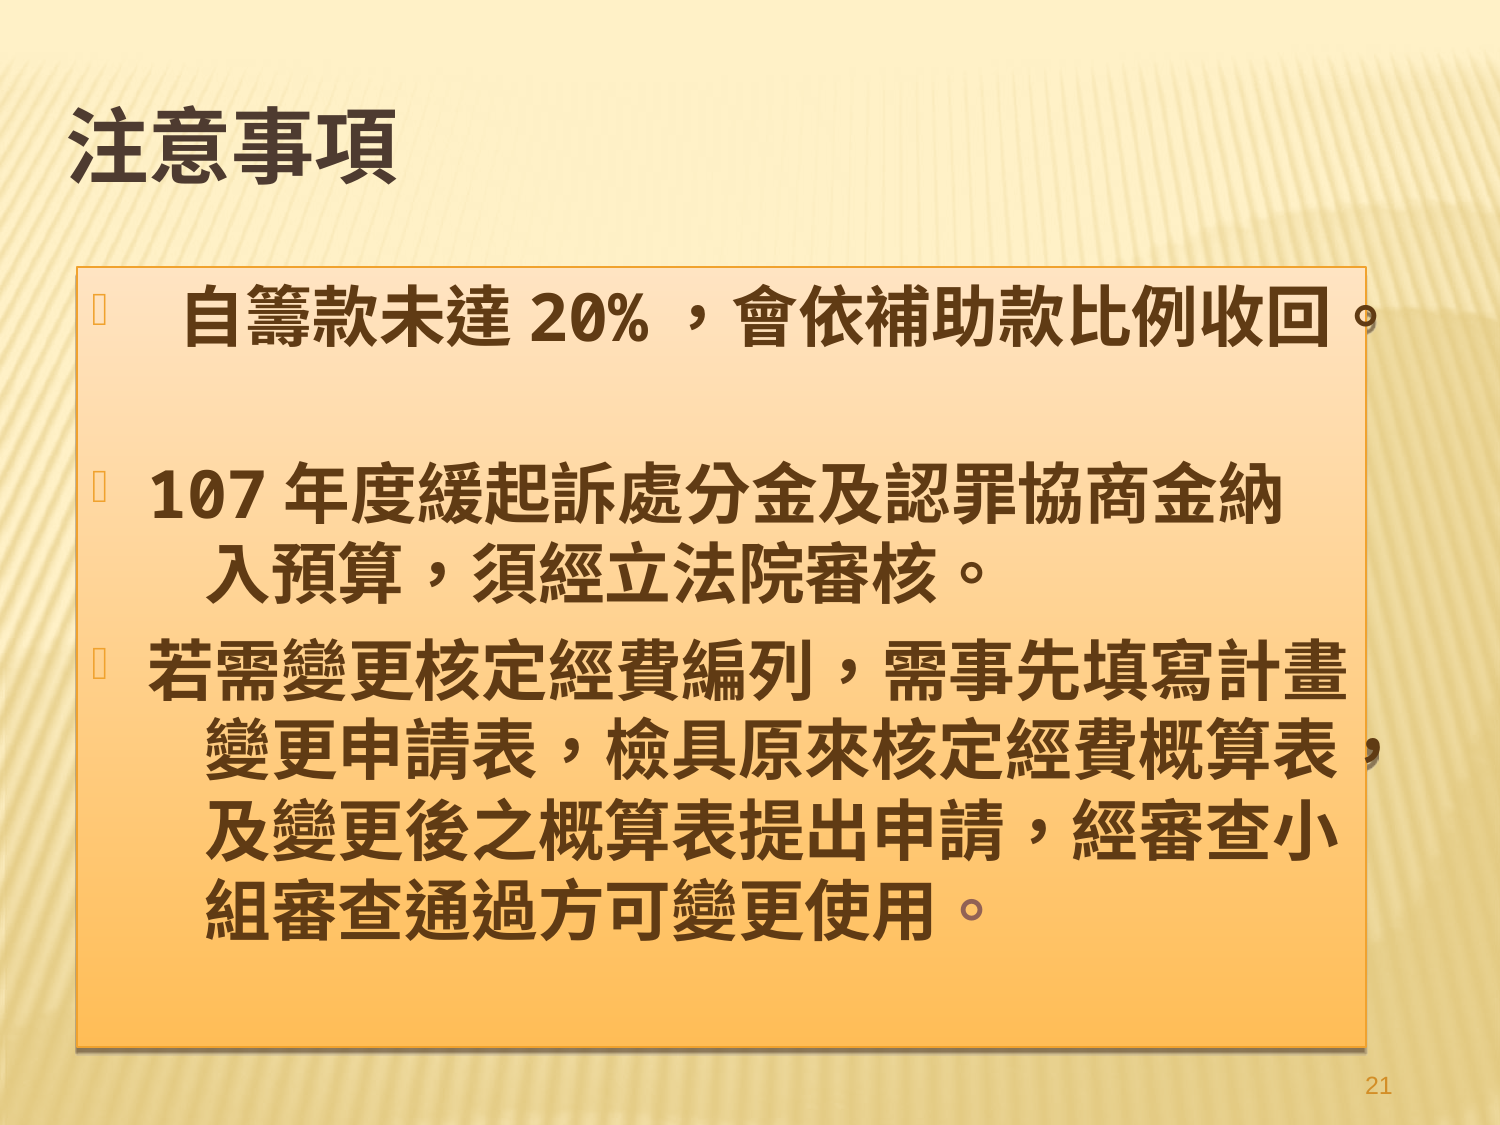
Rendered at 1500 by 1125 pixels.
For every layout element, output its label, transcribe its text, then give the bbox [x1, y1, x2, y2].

title 注意事項 [50, 75, 1476, 213]
list 自籌款未達20%，會依補助款比例收回。 107年度緩起訴處分金及認罪協商金納入預算，須經立法院審核。 若需變更核定經費編列，需事先填寫計畫變更申請表，檢具原來核定經費概算表，及變更後之概算表提出申請，經審查小組審查通過方可變更使用。 [76, 267, 1366, 1047]
text_box 21 [1350, 1061, 1475, 1103]
